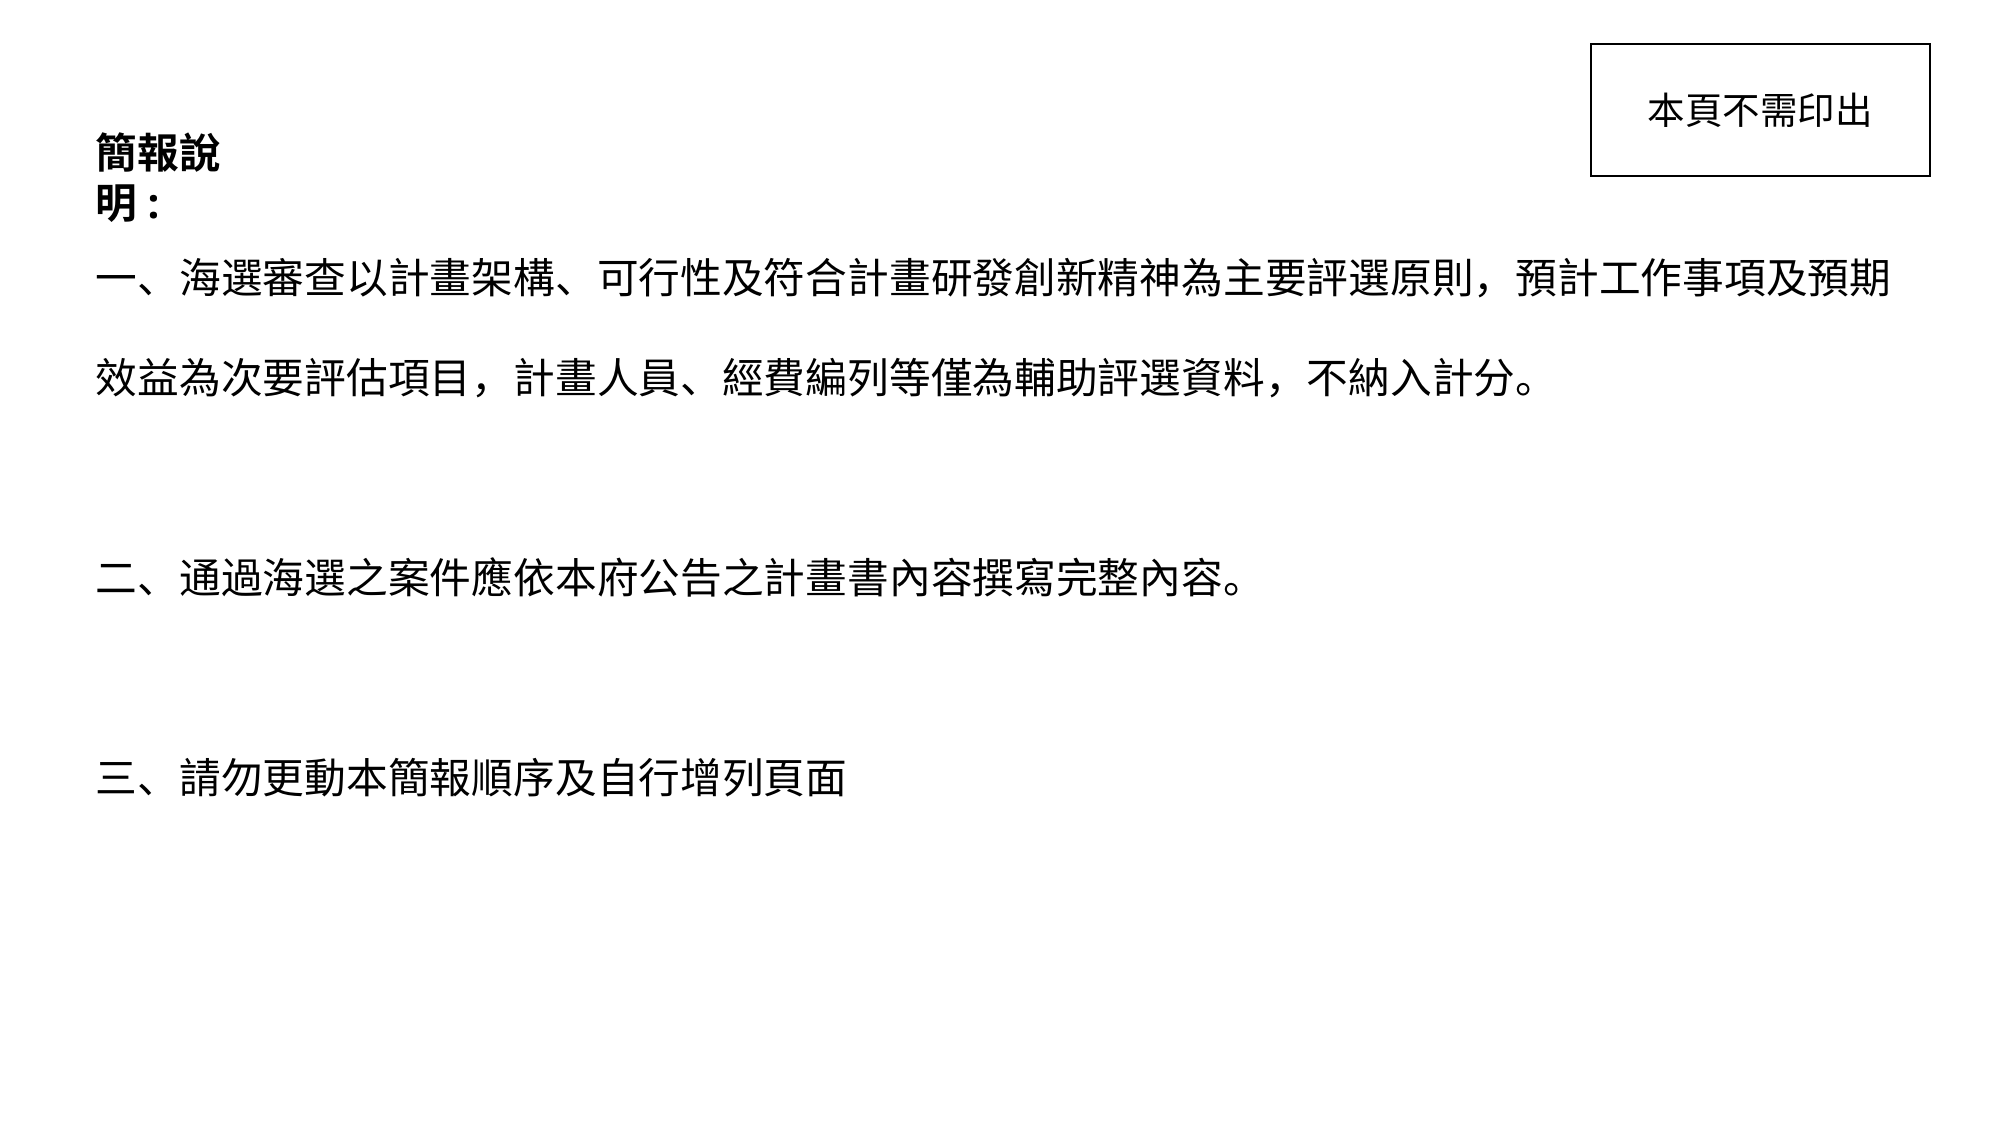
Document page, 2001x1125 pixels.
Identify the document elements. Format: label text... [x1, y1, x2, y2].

text_box 本頁不需印出 [1591, 43, 1930, 176]
text_box 簡報說明: [80, 119, 291, 193]
text_box 一、海選審查以計畫架構、可行性及符合計畫研發創新精神為主要評選原則，預計工作事項及預期效益為次要評估項目，計畫人員、經費編列等僅為輔助評選資料，不納入計分。 二、通過海選之案件應依本府公告之計畫書內容撰寫完整內容。 三、請勿更動本簡報順序及自行增列頁面 [80, 193, 1920, 810]
